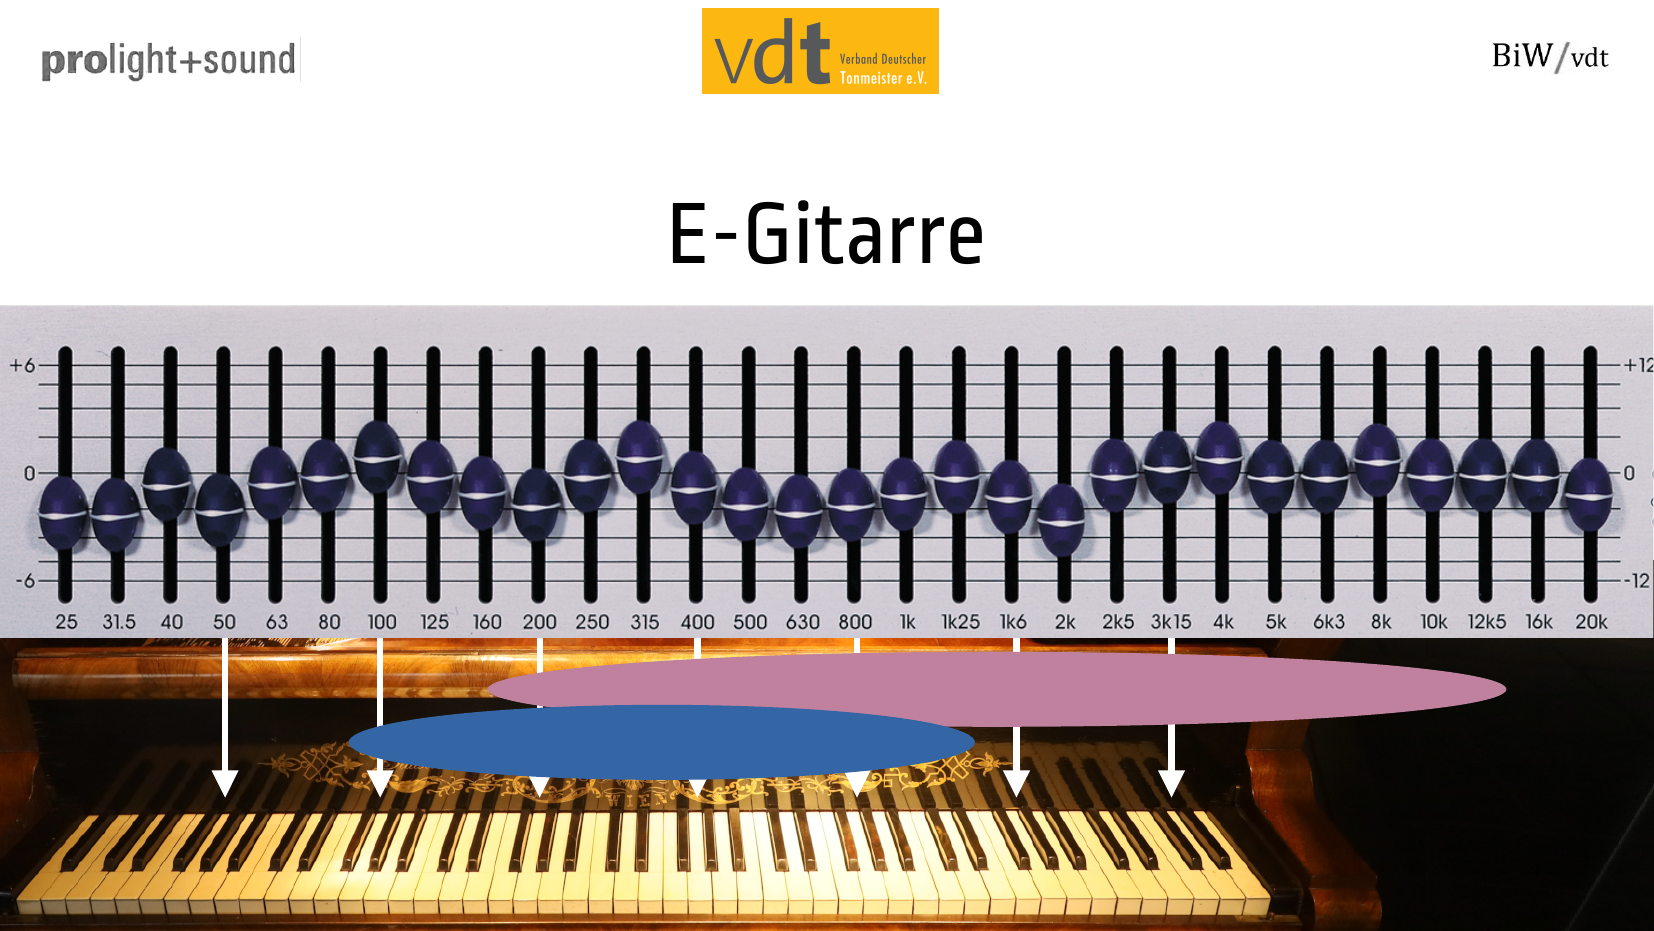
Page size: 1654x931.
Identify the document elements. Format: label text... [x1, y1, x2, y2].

picture [1490, 39, 1613, 75]
text_box [348, 651, 1507, 780]
picture [702, 8, 939, 94]
picture [0, 305, 1654, 931]
picture [37, 37, 301, 82]
title E-Gitarre [82, 185, 1571, 285]
